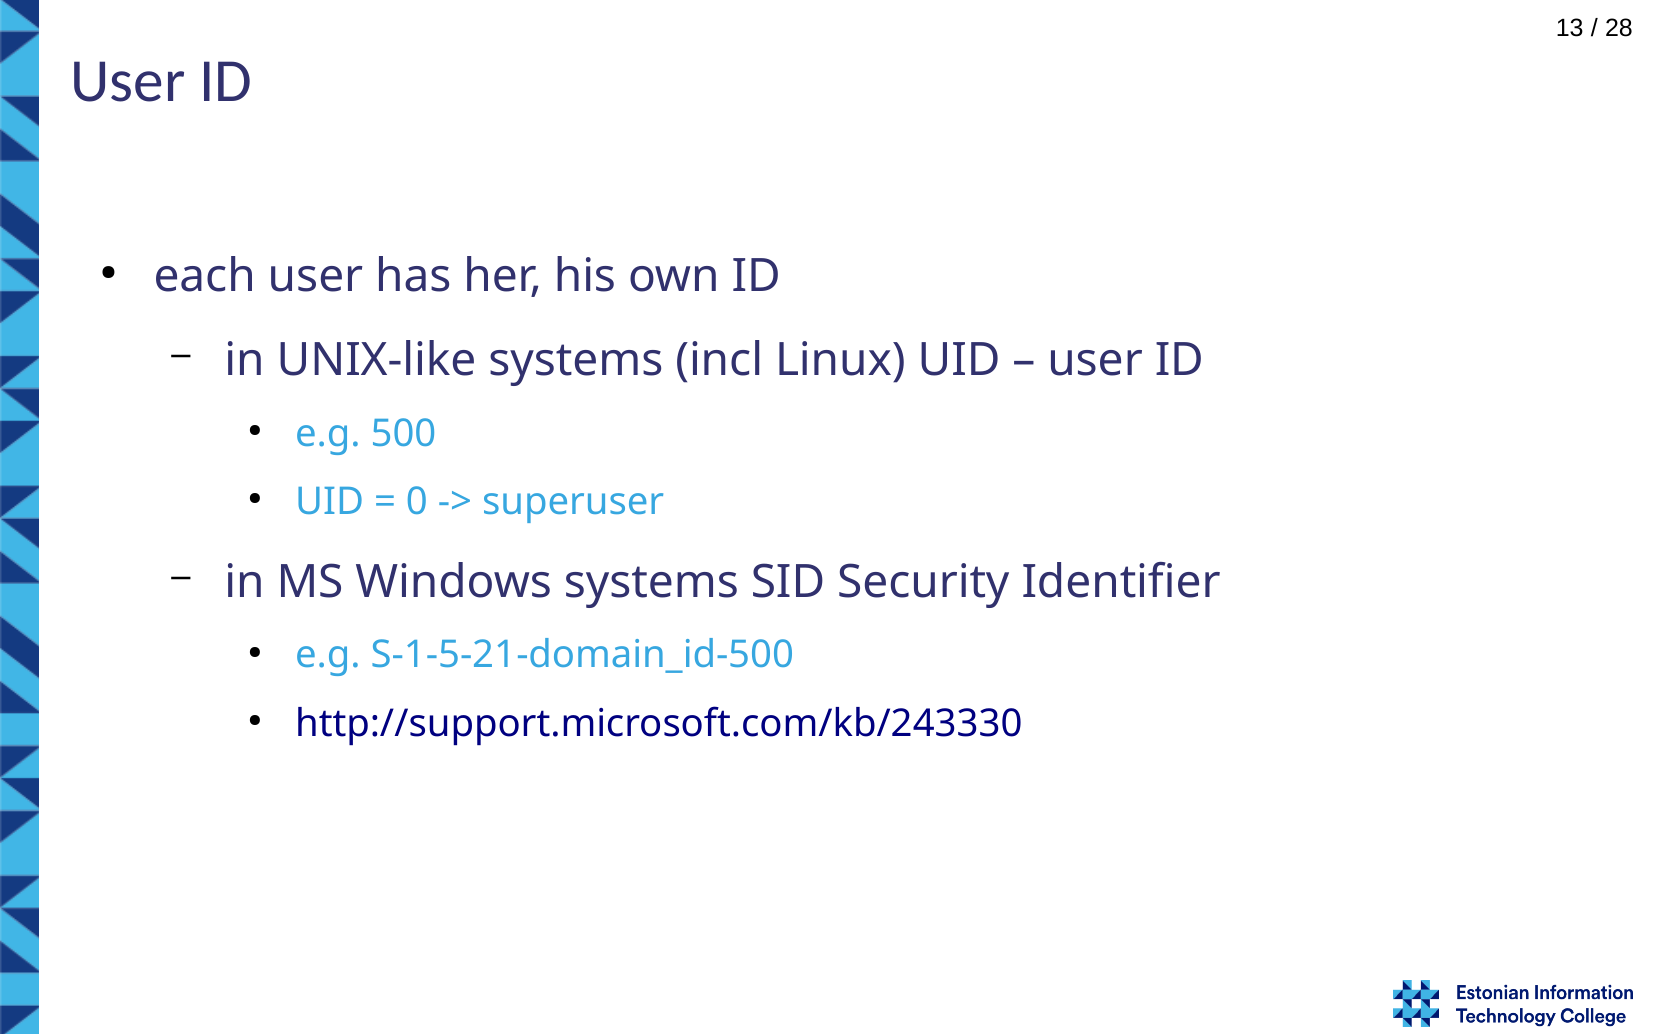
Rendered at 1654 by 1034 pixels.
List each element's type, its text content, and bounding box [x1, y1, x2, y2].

picture [1393, 980, 1633, 1027]
title User ID [70, 41, 1630, 130]
list each user has her, his own ID in UNIX-like systems (incl Linux) UID – user ID e.g. 500 UID = 0 -> superuser in MS Windows systems SID Security Identifier e.g. S-1-5-21-domain_id-500 http://support.microsoft.com/kb/243330 [82, 241, 1595, 936]
